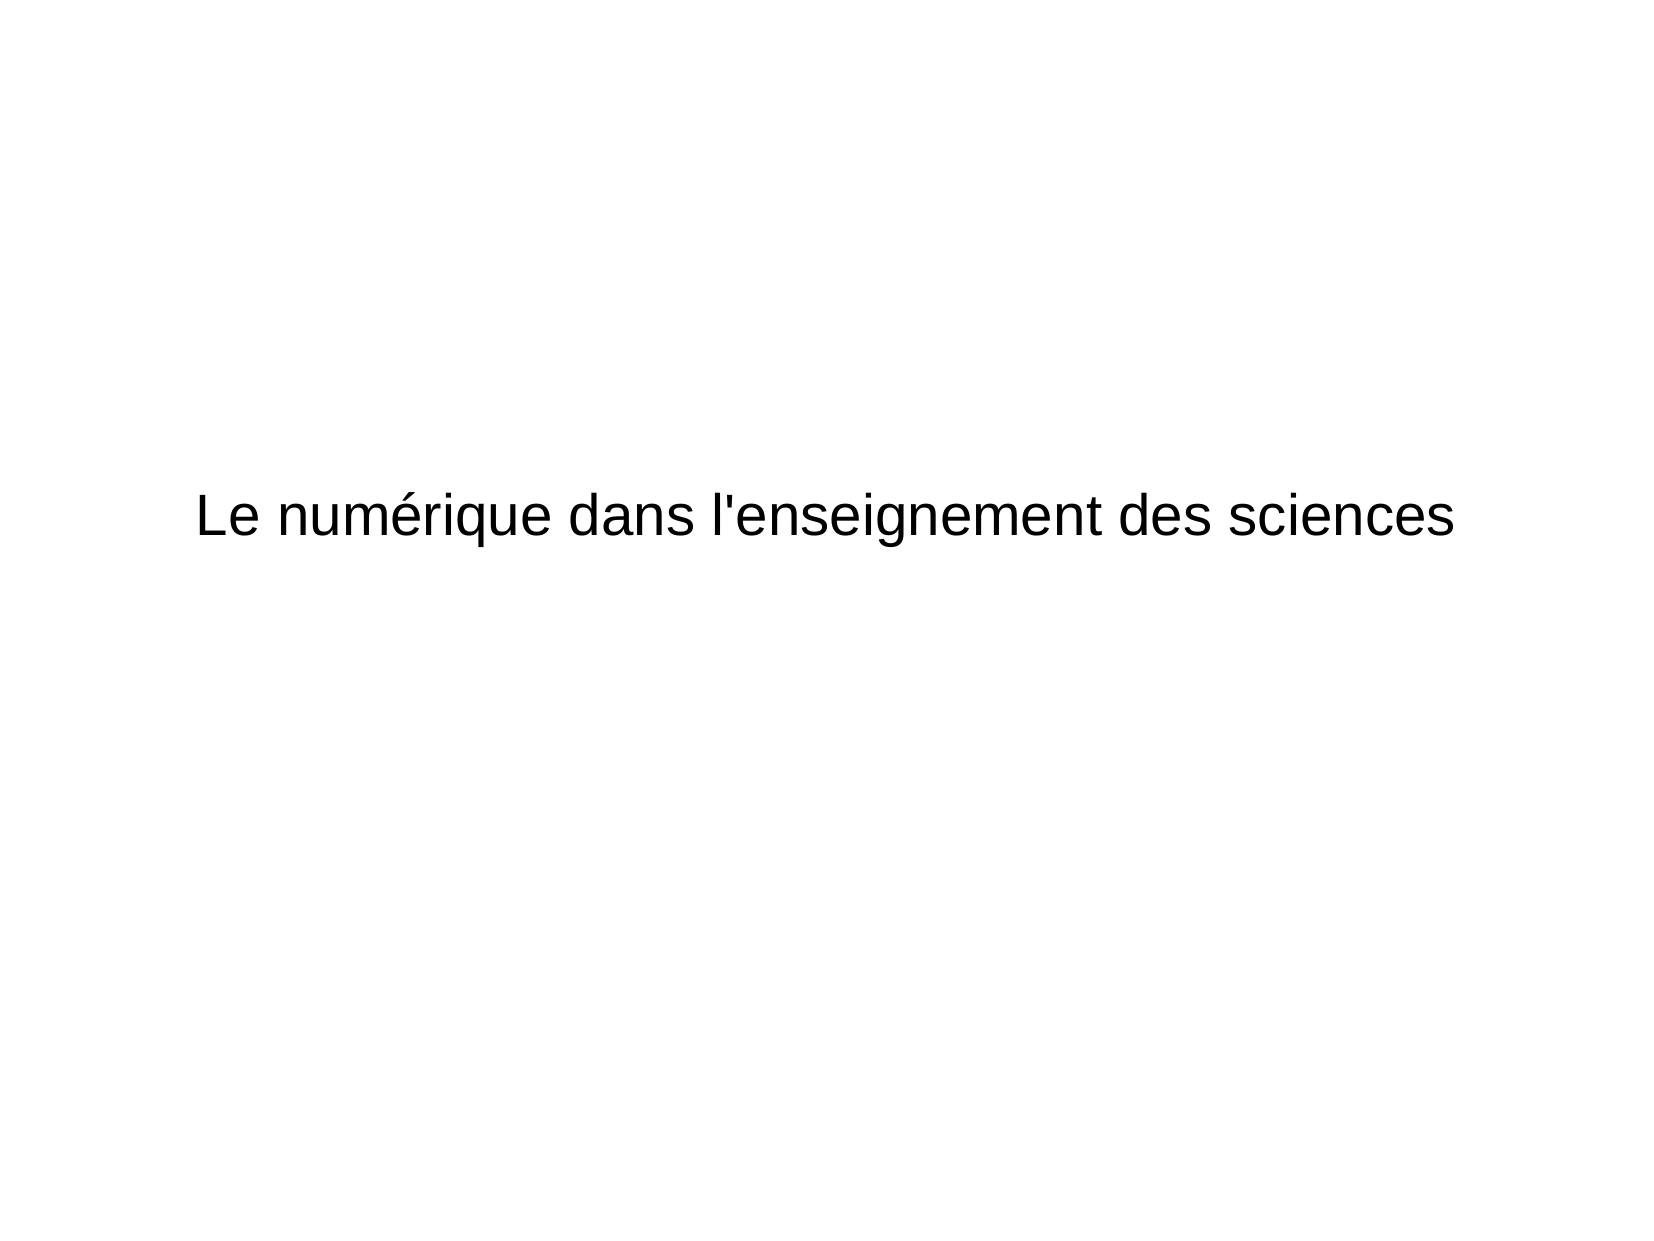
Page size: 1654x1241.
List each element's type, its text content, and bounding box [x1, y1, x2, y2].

text_box Le numérique dans l'enseignement des sciences [118, 475, 1536, 556]
